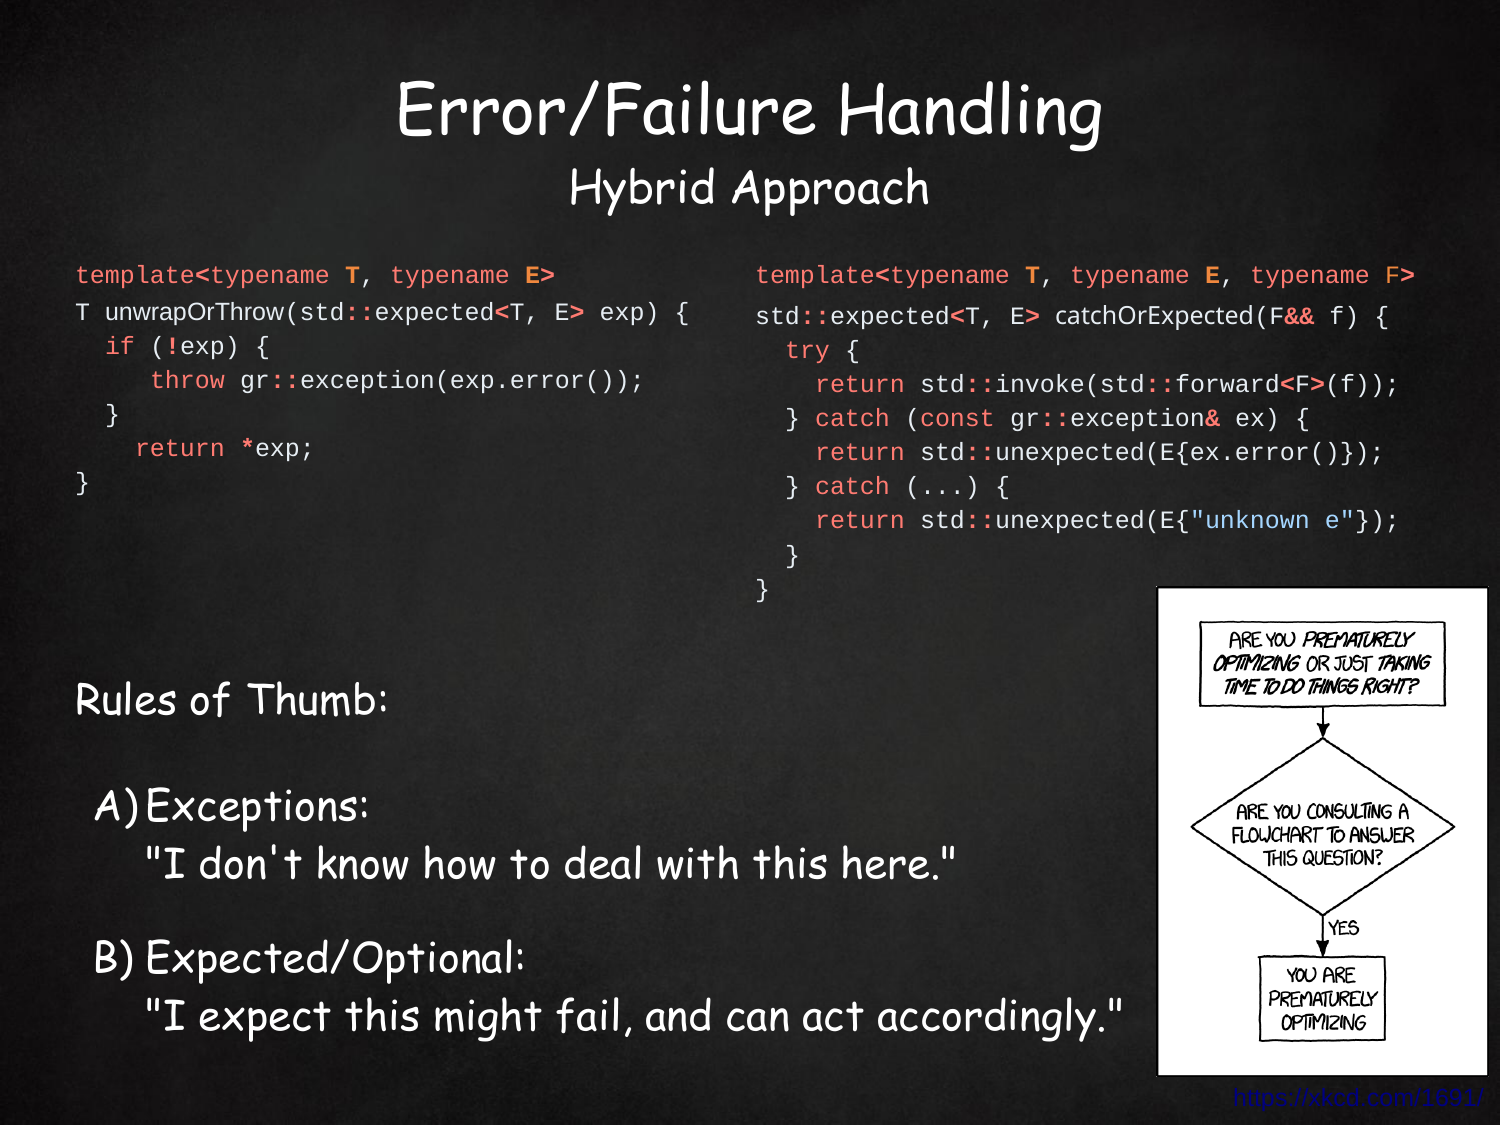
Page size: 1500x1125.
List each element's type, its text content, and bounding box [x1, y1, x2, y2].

picture [0, 0, 1500, 1125]
list template<typename T, typename E> T unwrapOrThrow(std::expected<T, E> exp) { if (!exp) { throw gr::exception(exp.error()); } return *exp; } [75, 263, 748, 634]
list template<typename T, typename E, typename F> std::expected<T, E> catchOrExpected(F&& f) { try { return std::invoke(std::forward<F>(f)); } catch (const gr::exception& ex) { return std::unexpected(E{ex.error()}); } catch (...) { return std::unexpected(E{"unknown e"}); } } [754, 263, 1426, 634]
title Error/Failure Handling Hybrid Approach [75, 44, 1425, 233]
text_box https://xkcd.com/1691/ [1211, 1076, 1500, 1125]
list Rules of Thumb: Exceptions: "I don't know how to deal with this here." Expected/Optional: "I expect this might fail, and can act accordingly." [75, 668, 1156, 1039]
